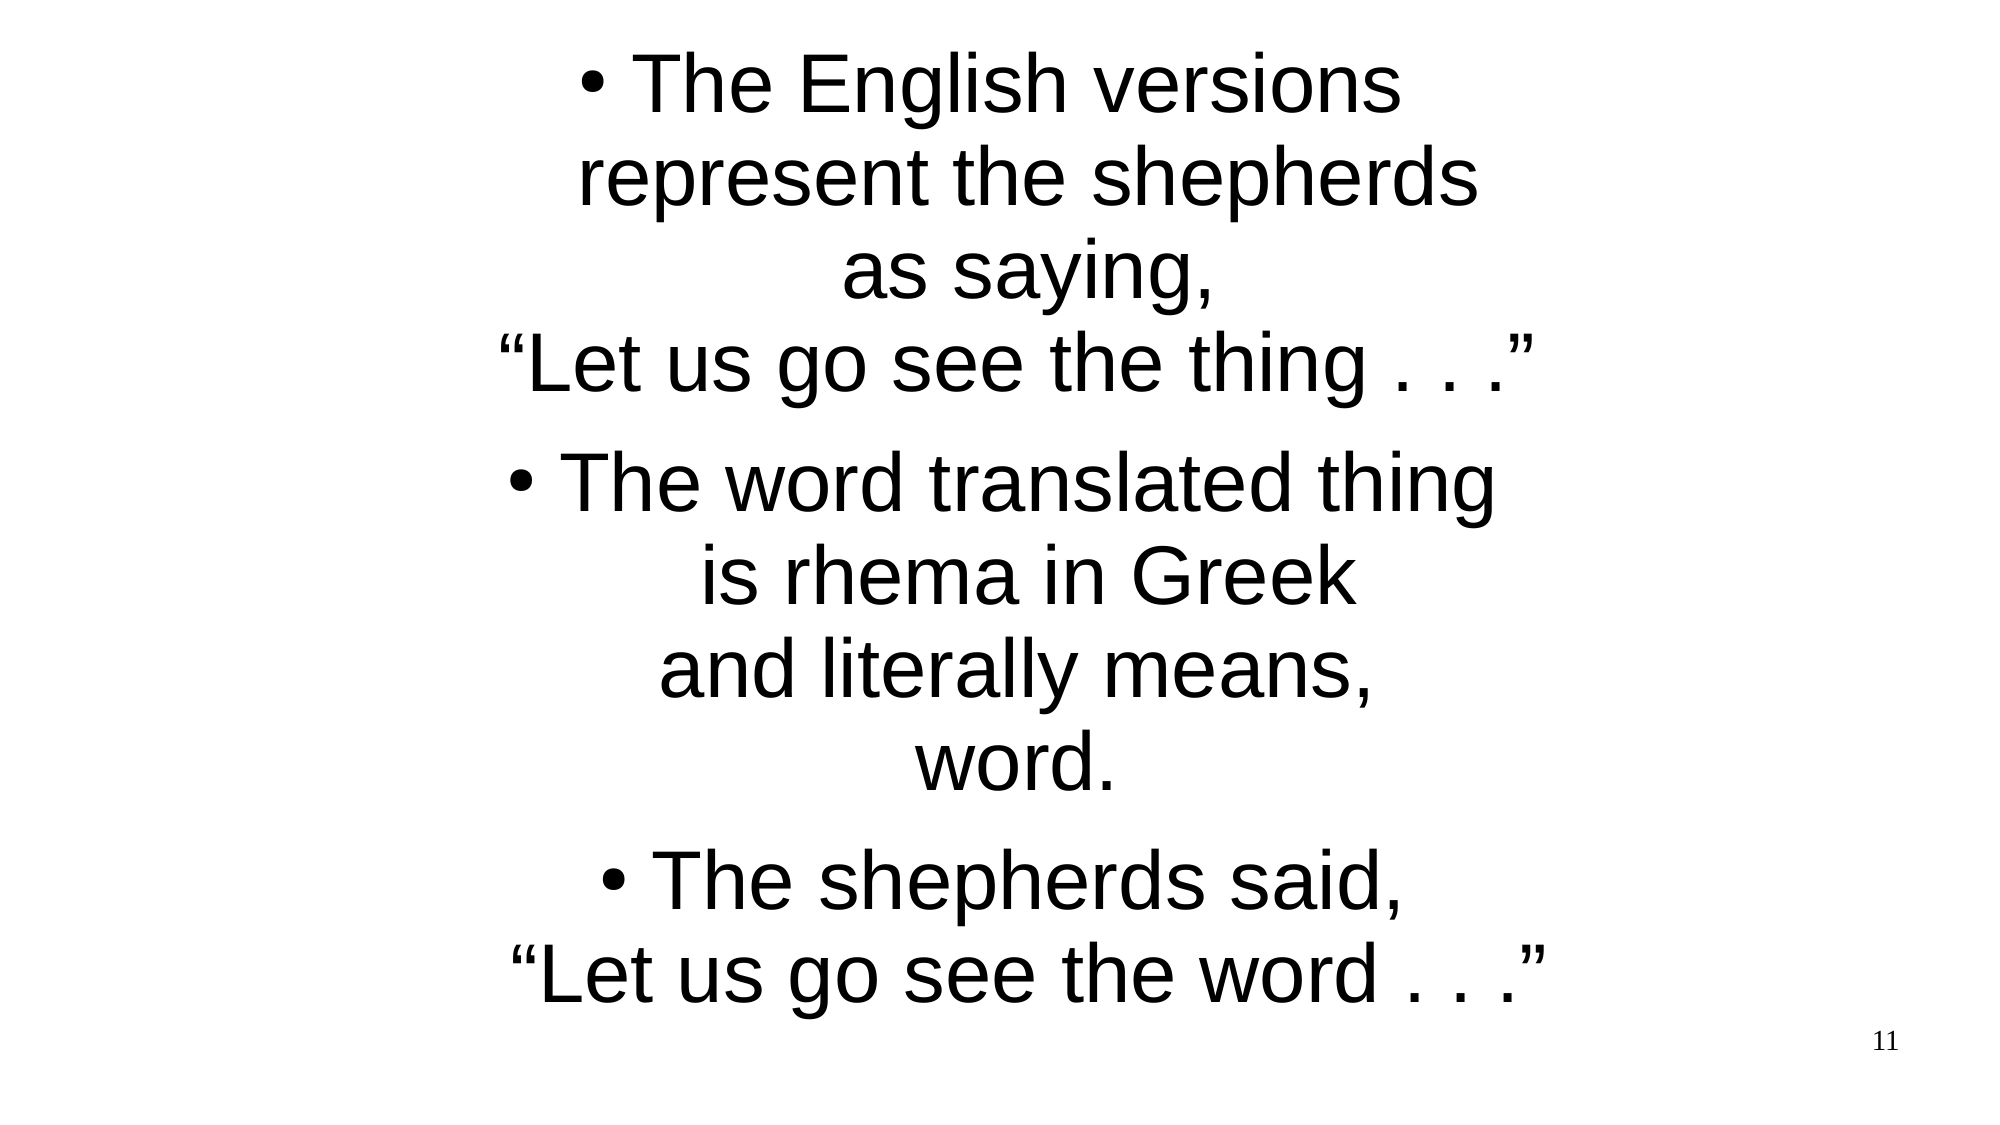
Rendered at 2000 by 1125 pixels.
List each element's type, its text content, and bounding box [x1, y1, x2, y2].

list The English versions represent the shepherds as saying, “Let us go see the thing . . .” The word translated thing is rhema in Greek and literally means, word. The shepherds said, “Let us go see the word . . .” [37, 37, 1951, 1088]
